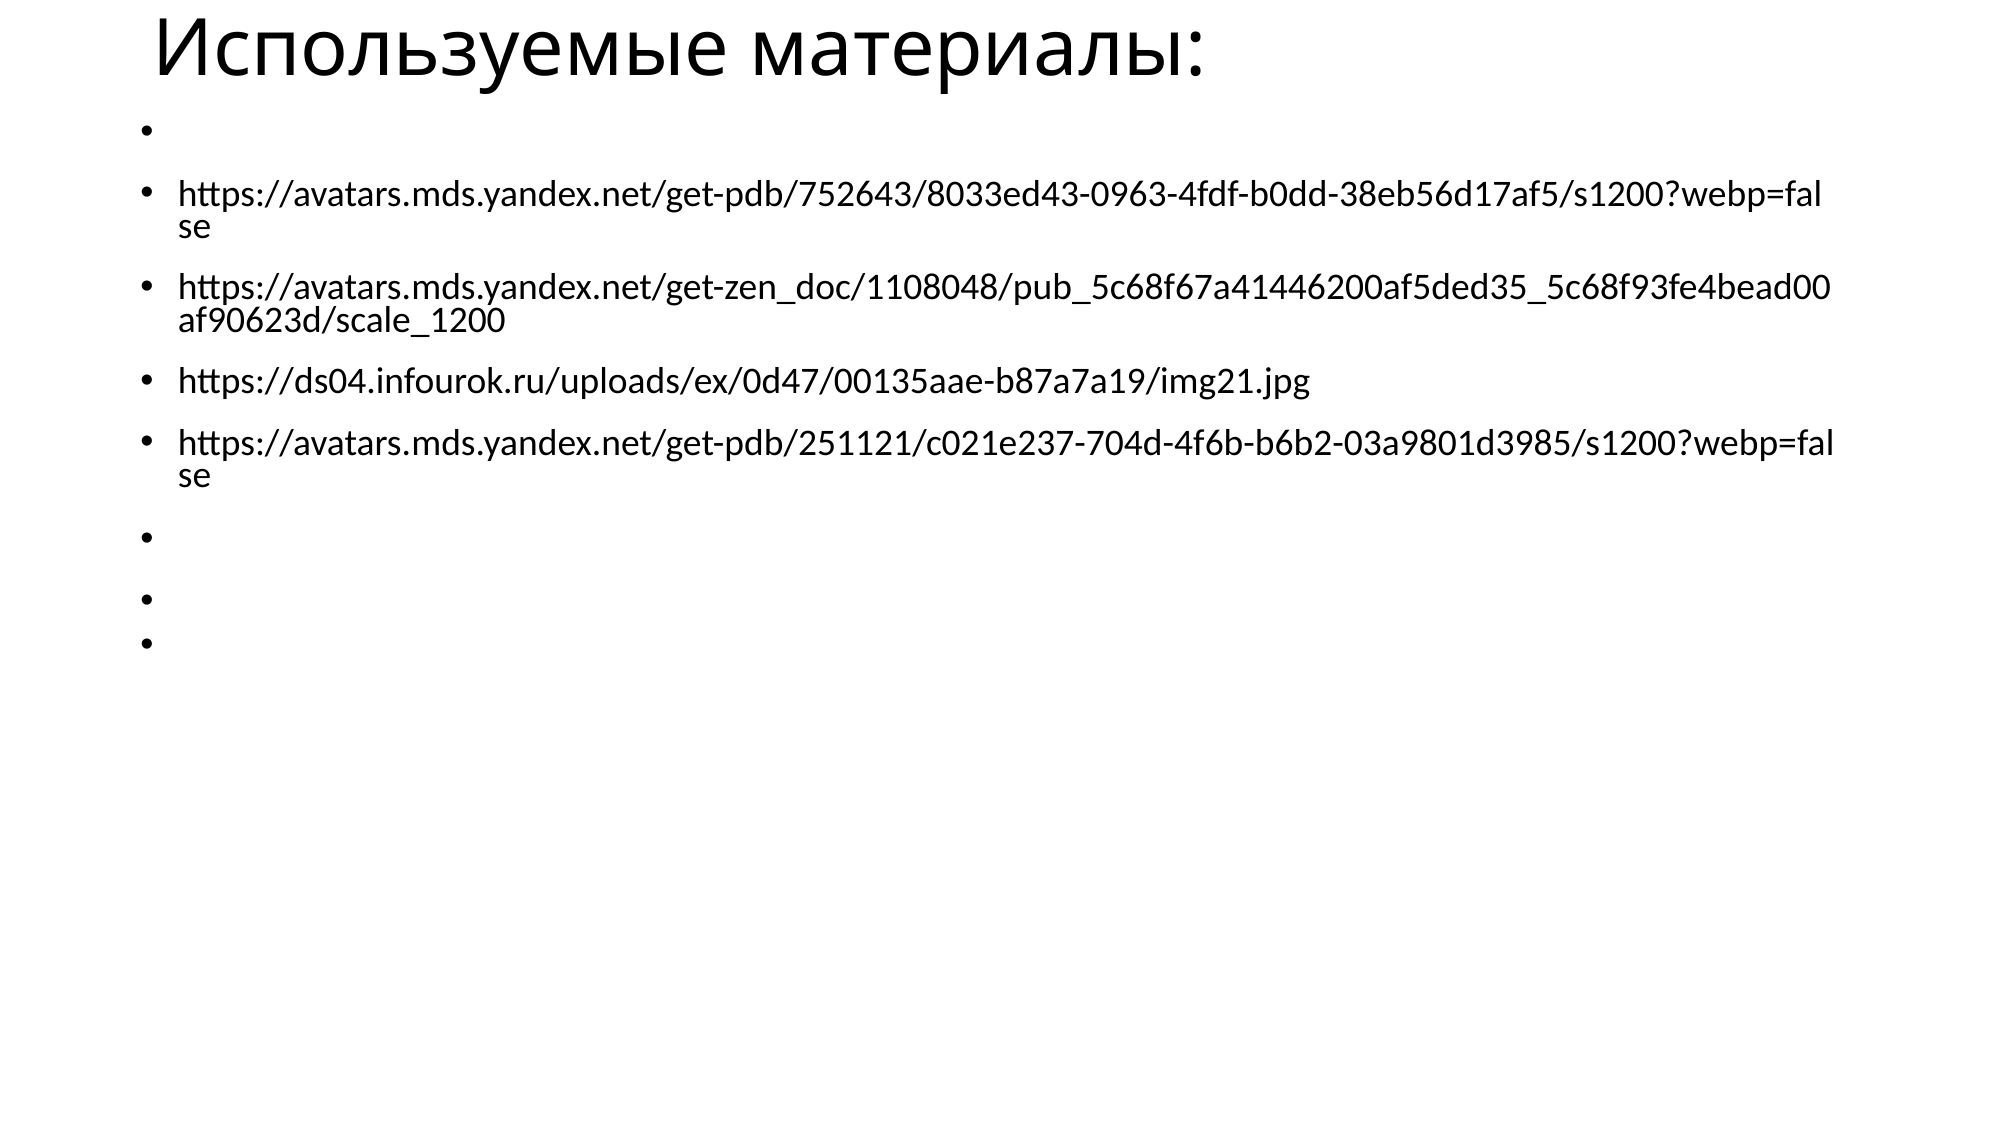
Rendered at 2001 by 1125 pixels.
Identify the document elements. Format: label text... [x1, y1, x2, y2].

list https://avatars.mds.yandex.net/get-pdb/752643/8033ed43-0963-4fdf-b0dd-38eb56d17af5/s1200?webp=false https://avatars.mds.yandex.net/get-zen_doc/1108048/pub_5c68f67a41446200af5ded35_5c68f93fe4bead00af90623d/scale_1200 https://ds04.infourok.ru/uploads/ex/0d47/00135aae-b87a7a19/img21.jpg https://avatars.mds.yandex.net/get-pdb/251121/c021e237-704d-4f6b-b6b2-03a9801d3985/s1200?webp=false [125, 100, 1851, 584]
title Используемые материалы: [137, 0, 1863, 101]
